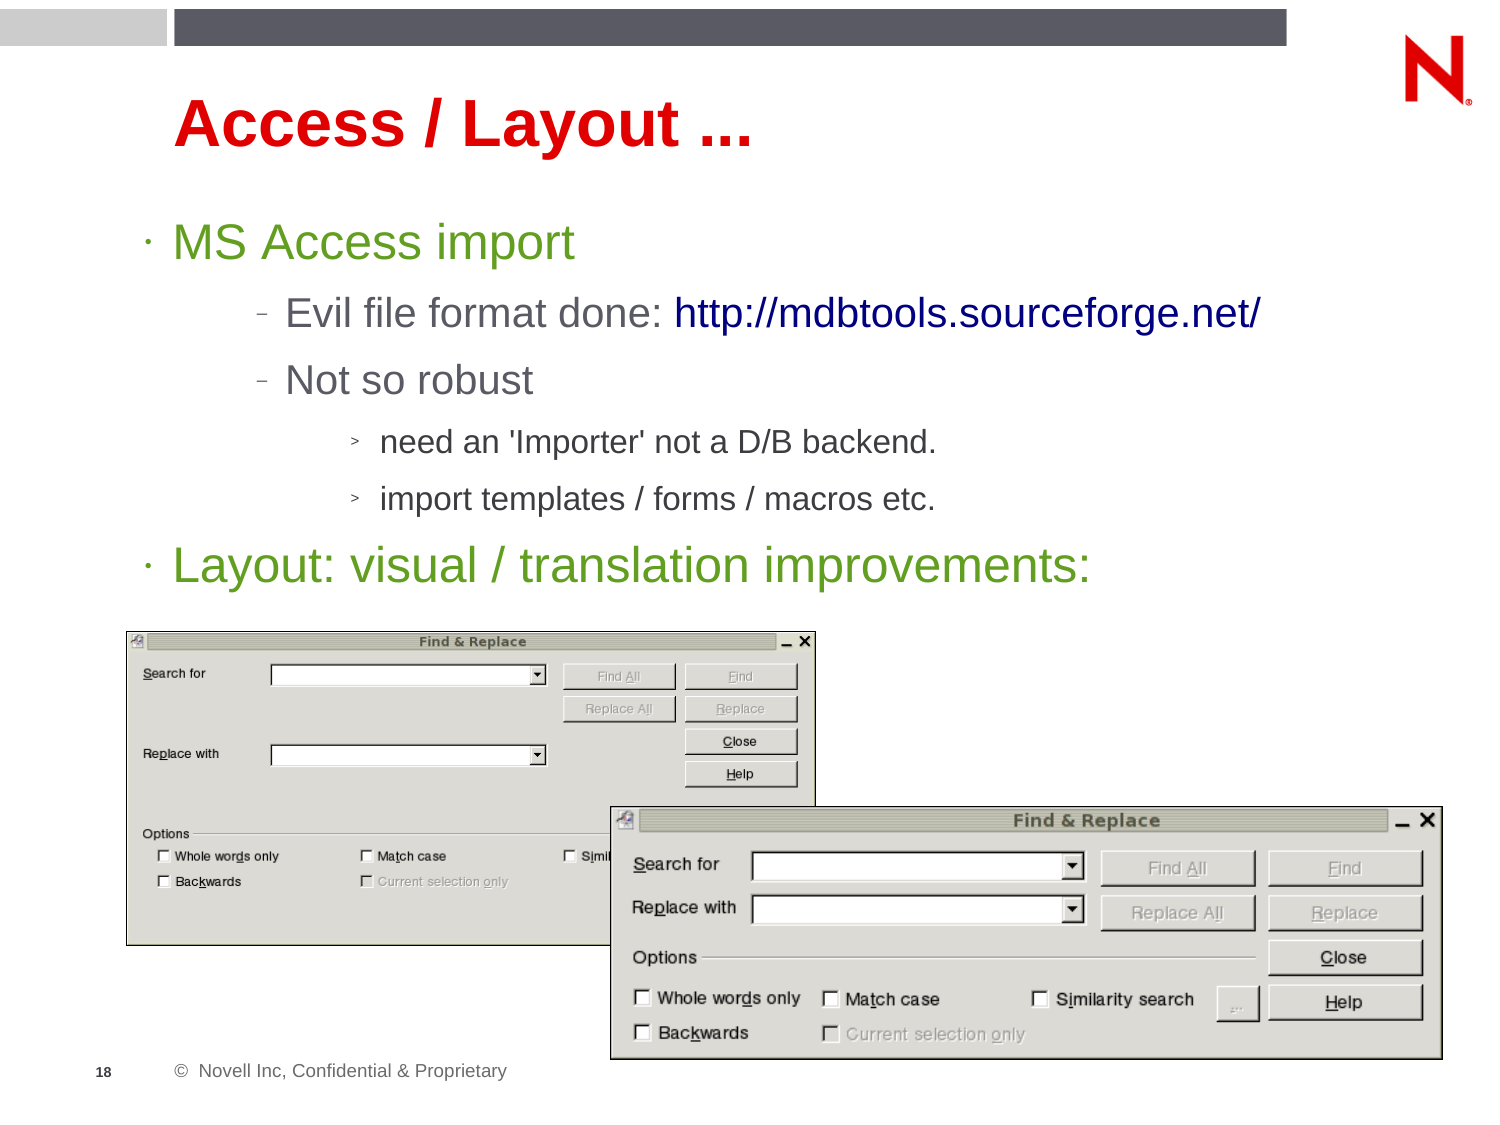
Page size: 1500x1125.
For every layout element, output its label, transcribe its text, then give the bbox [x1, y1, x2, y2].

title Access / Layout ... [173, 41, 1395, 205]
picture [126, 631, 1443, 1061]
list MS Access import Evil file format done: http://mdbtools.sourceforge.net/ Not so robust need an 'Importer' not a D/B backend. import templates / forms / macros etc. Layout: visual / translation improvements: 2 prototypes exist already some simple hacking required. [144, 211, 1385, 806]
picture [1403, 32, 1473, 107]
